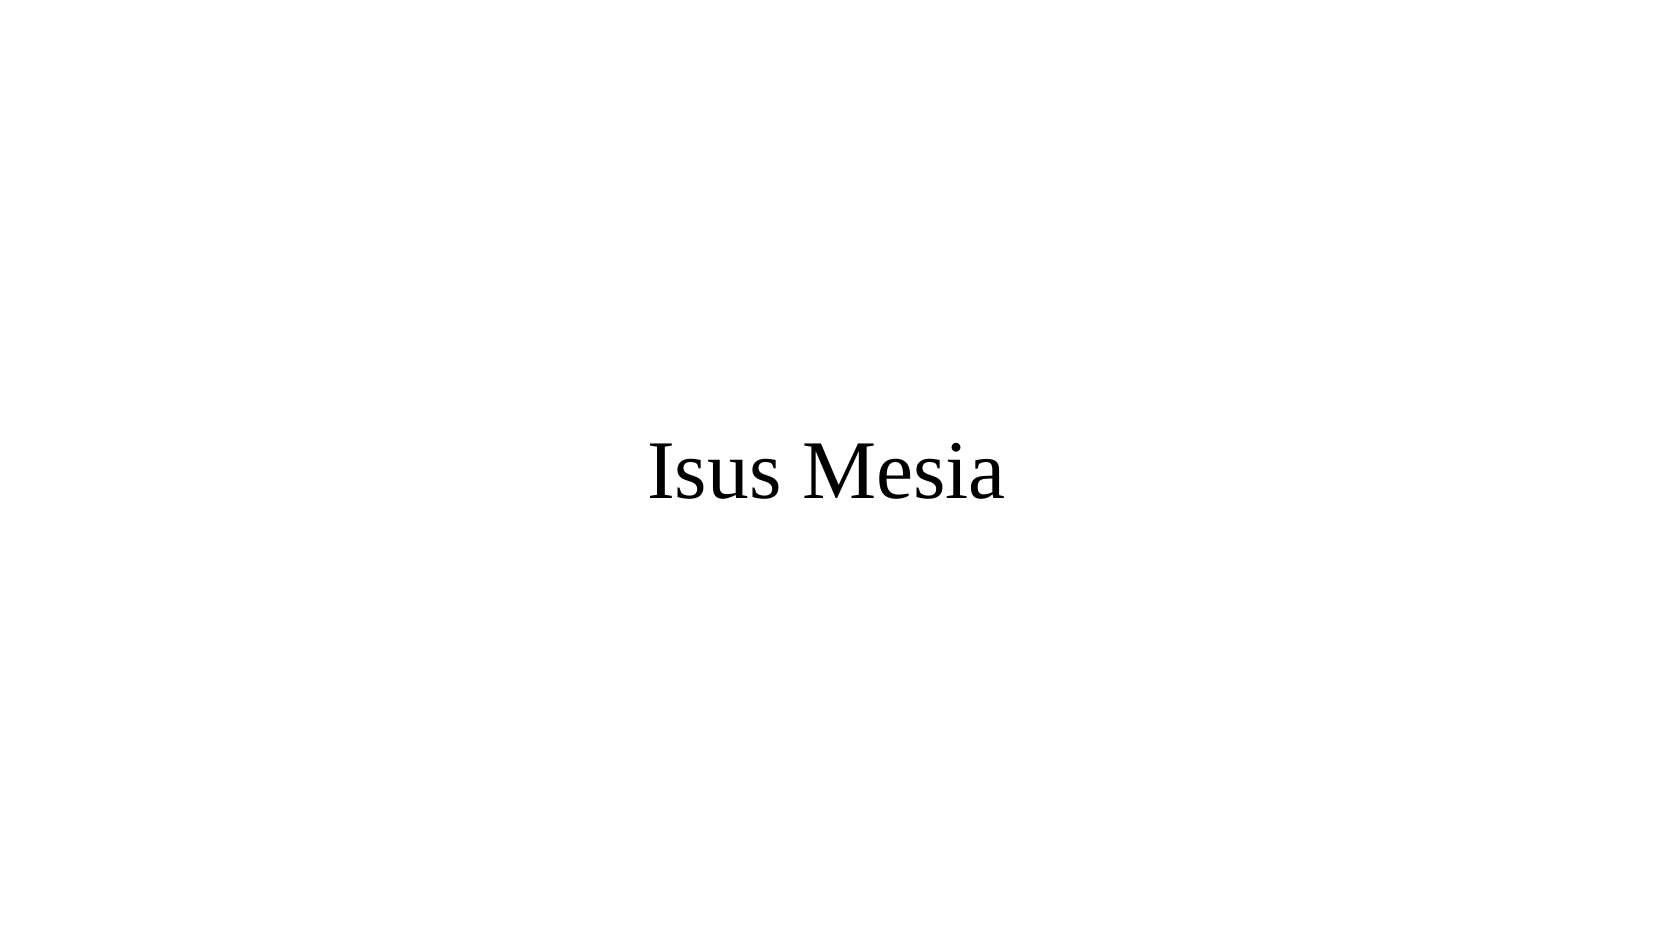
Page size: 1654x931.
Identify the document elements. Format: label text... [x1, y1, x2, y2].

title Isus Mesia [165, 392, 1489, 549]
